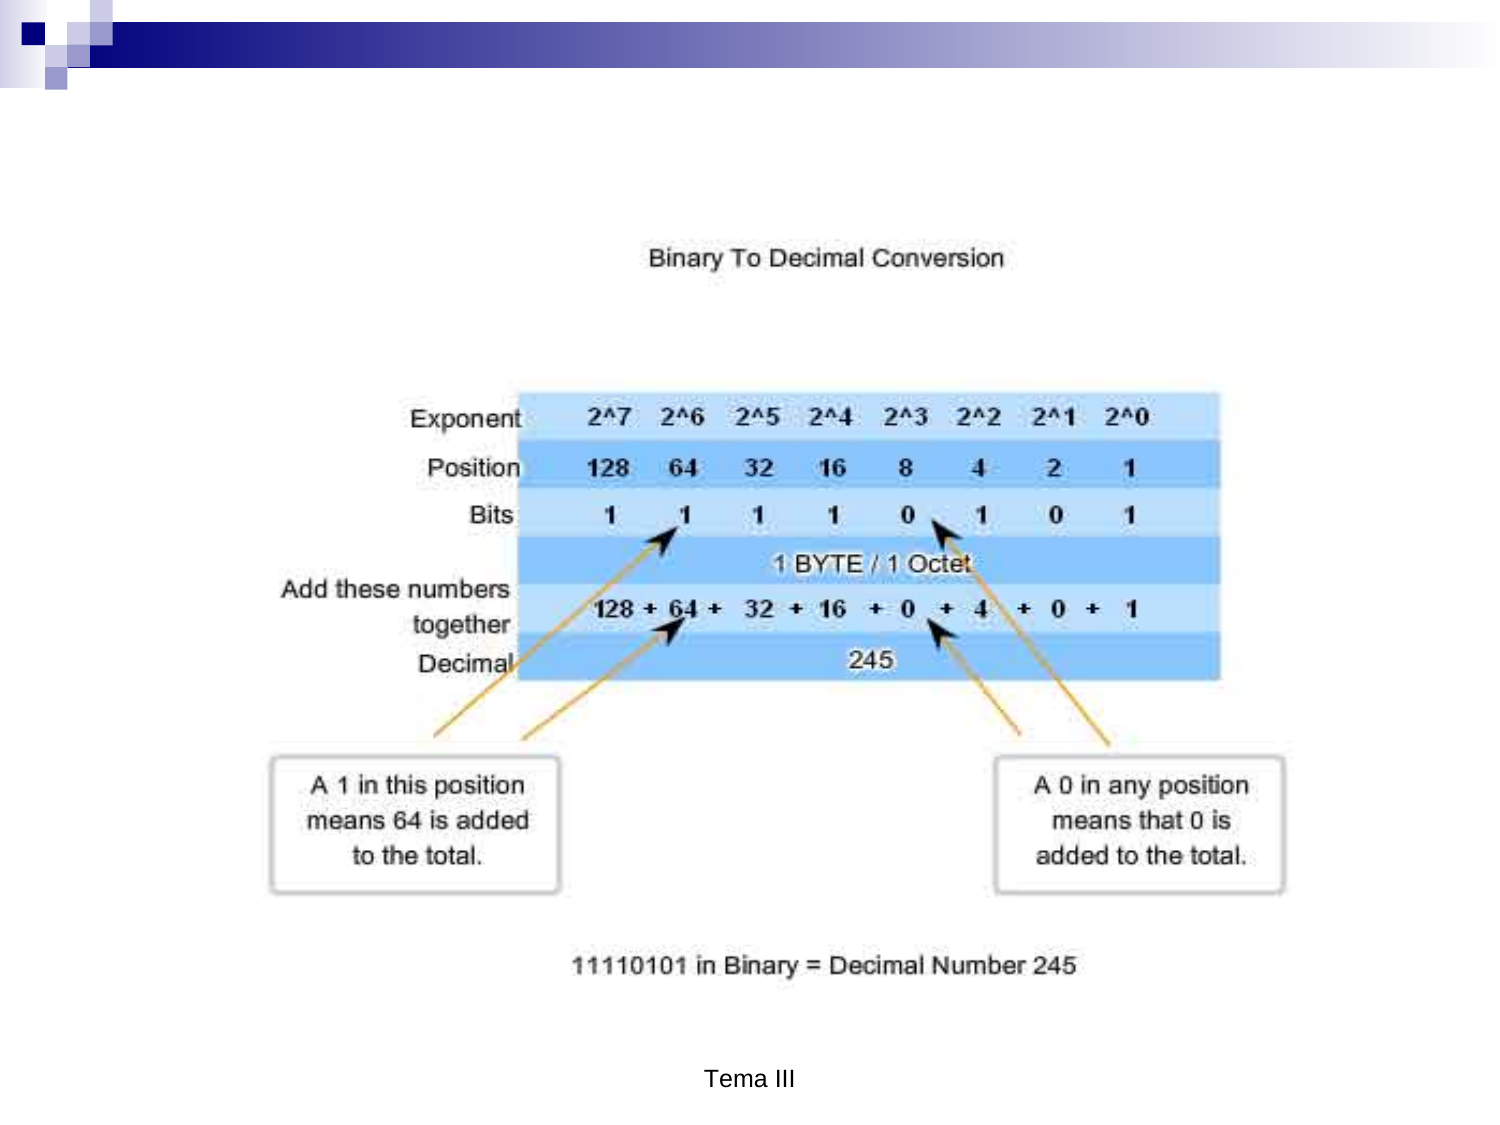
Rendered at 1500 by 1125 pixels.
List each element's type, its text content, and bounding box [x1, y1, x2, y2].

picture [245, 224, 1336, 998]
text_box Tema III [512, 1025, 988, 1101]
